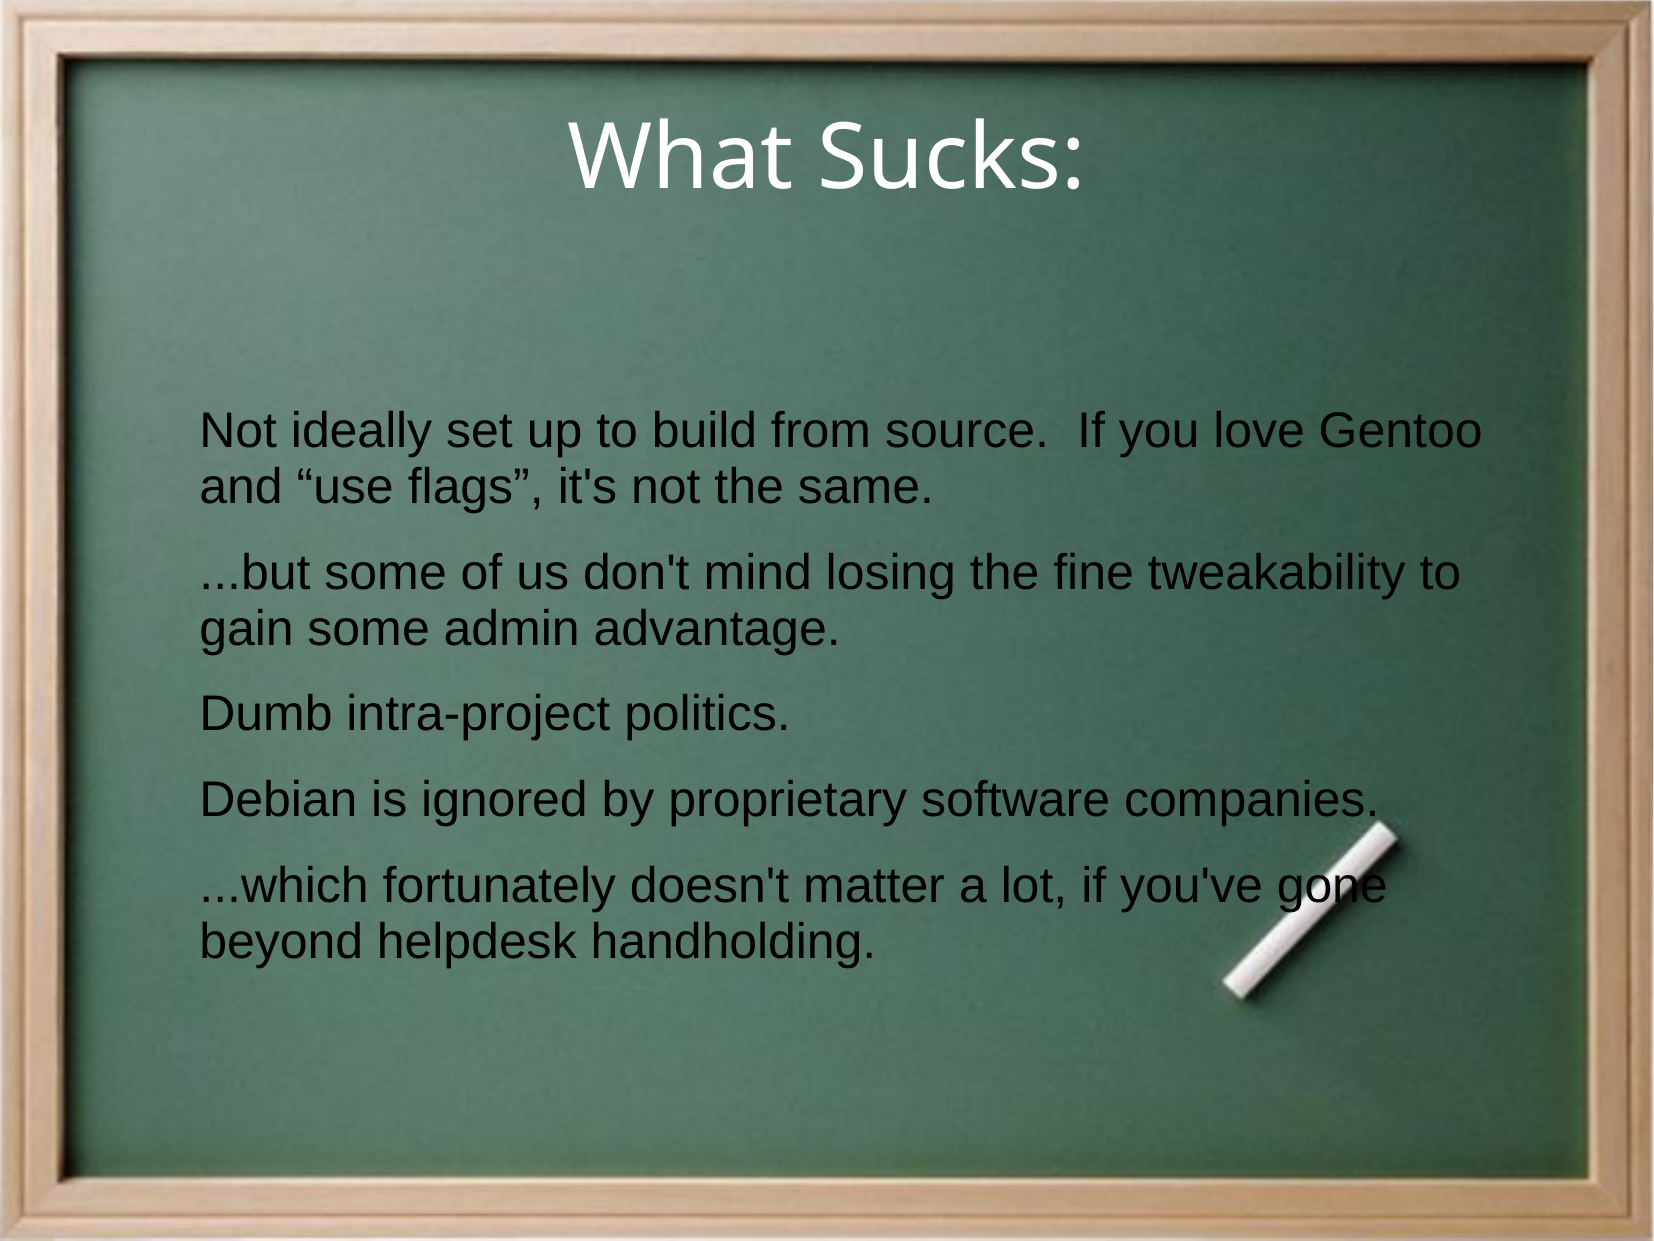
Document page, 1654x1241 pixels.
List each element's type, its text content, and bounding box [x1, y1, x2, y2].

title What Sucks: [82, 56, 1571, 250]
picture [0, 0, 1654, 1241]
subtitle Not ideally set up to build from source. If you love Gentoo and “use flags”, it's not the same. ...but some of us don't mind losing the fine tweakability to gain some admin advantage. Dumb intra-project politics. Debian is ignored by proprietary software companies. ...which fortunately doesn't matter a lot, if you've gone beyond helpdesk handholding. [199, 283, 1501, 1088]
